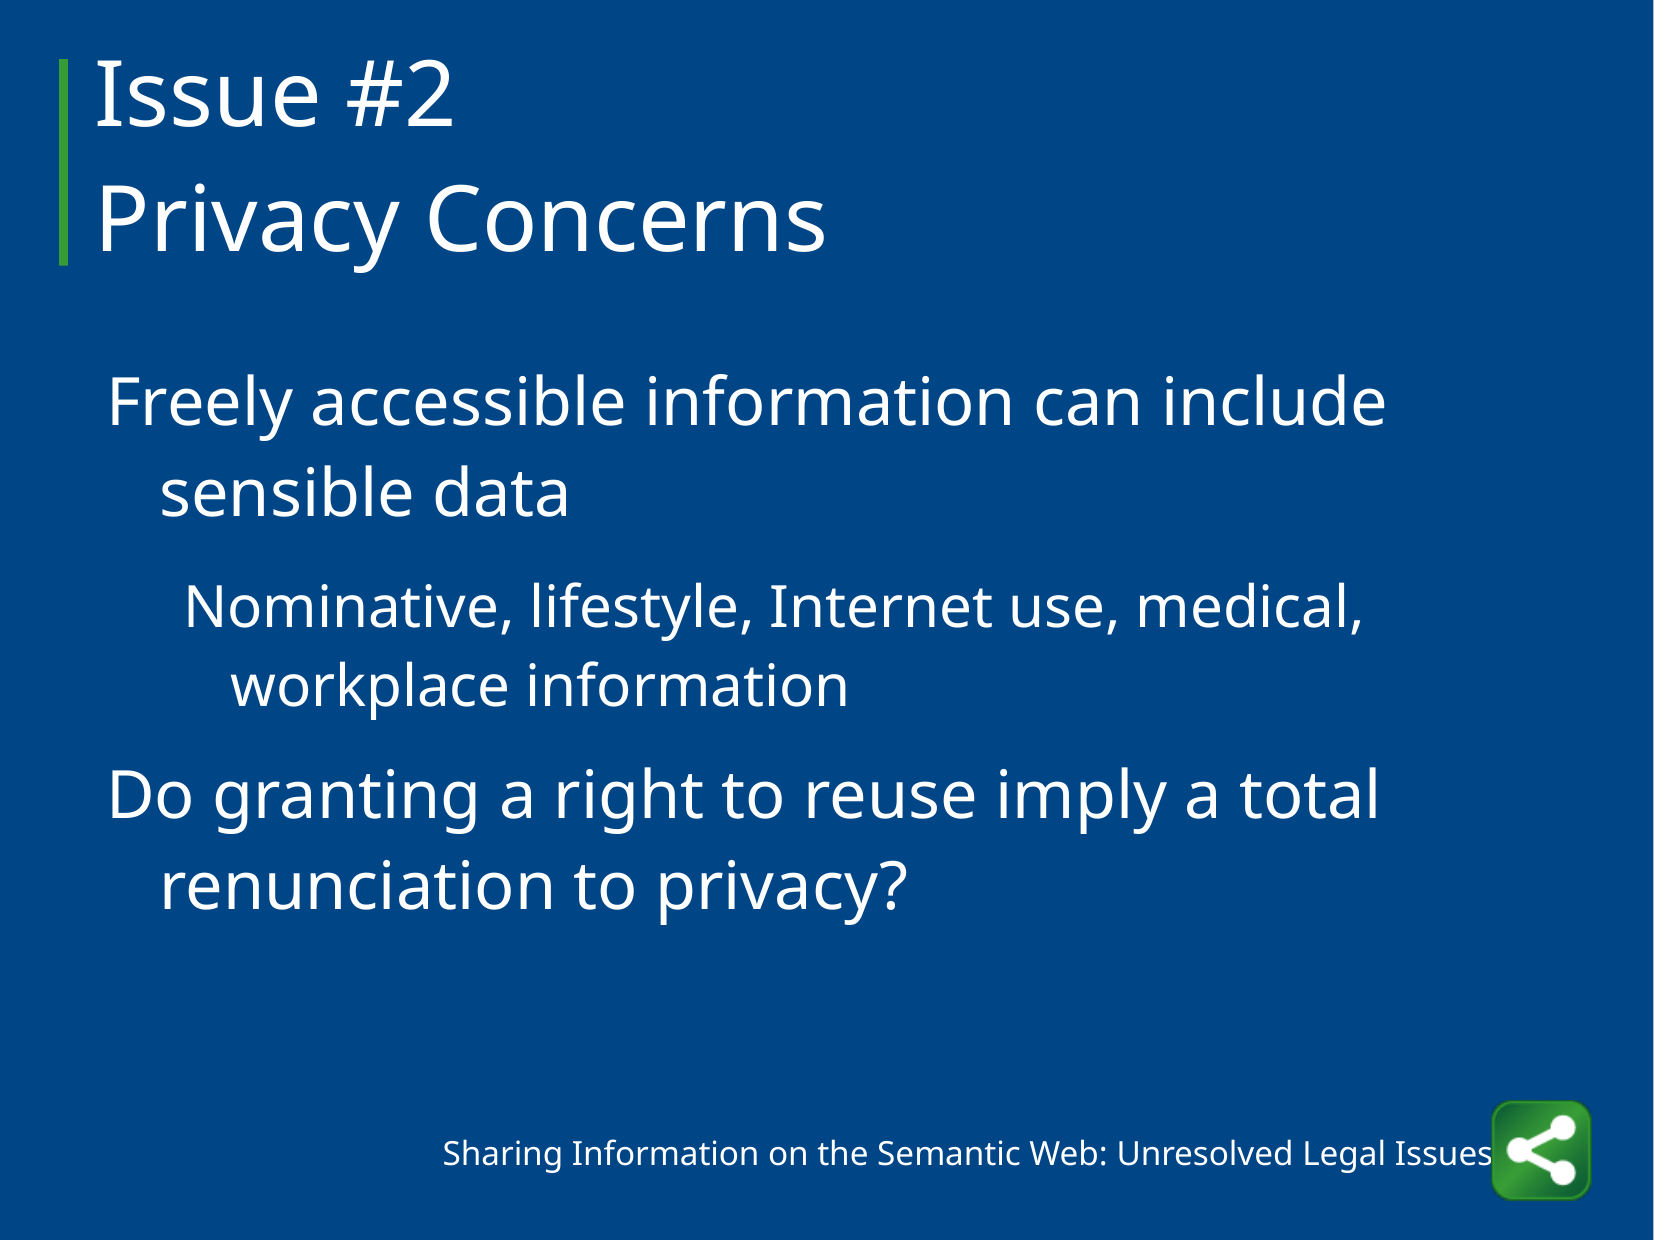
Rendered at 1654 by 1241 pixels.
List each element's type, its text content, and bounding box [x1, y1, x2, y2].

list Freely accessible information can include sensible data Nominative, lifestyle, Internet use, medical, workplace information Do granting a right to reuse imply a total renunciation to privacy? [88, 354, 1577, 1078]
title Issue #2 Privacy Concerns [94, 41, 1577, 265]
picture [1491, 1100, 1592, 1201]
